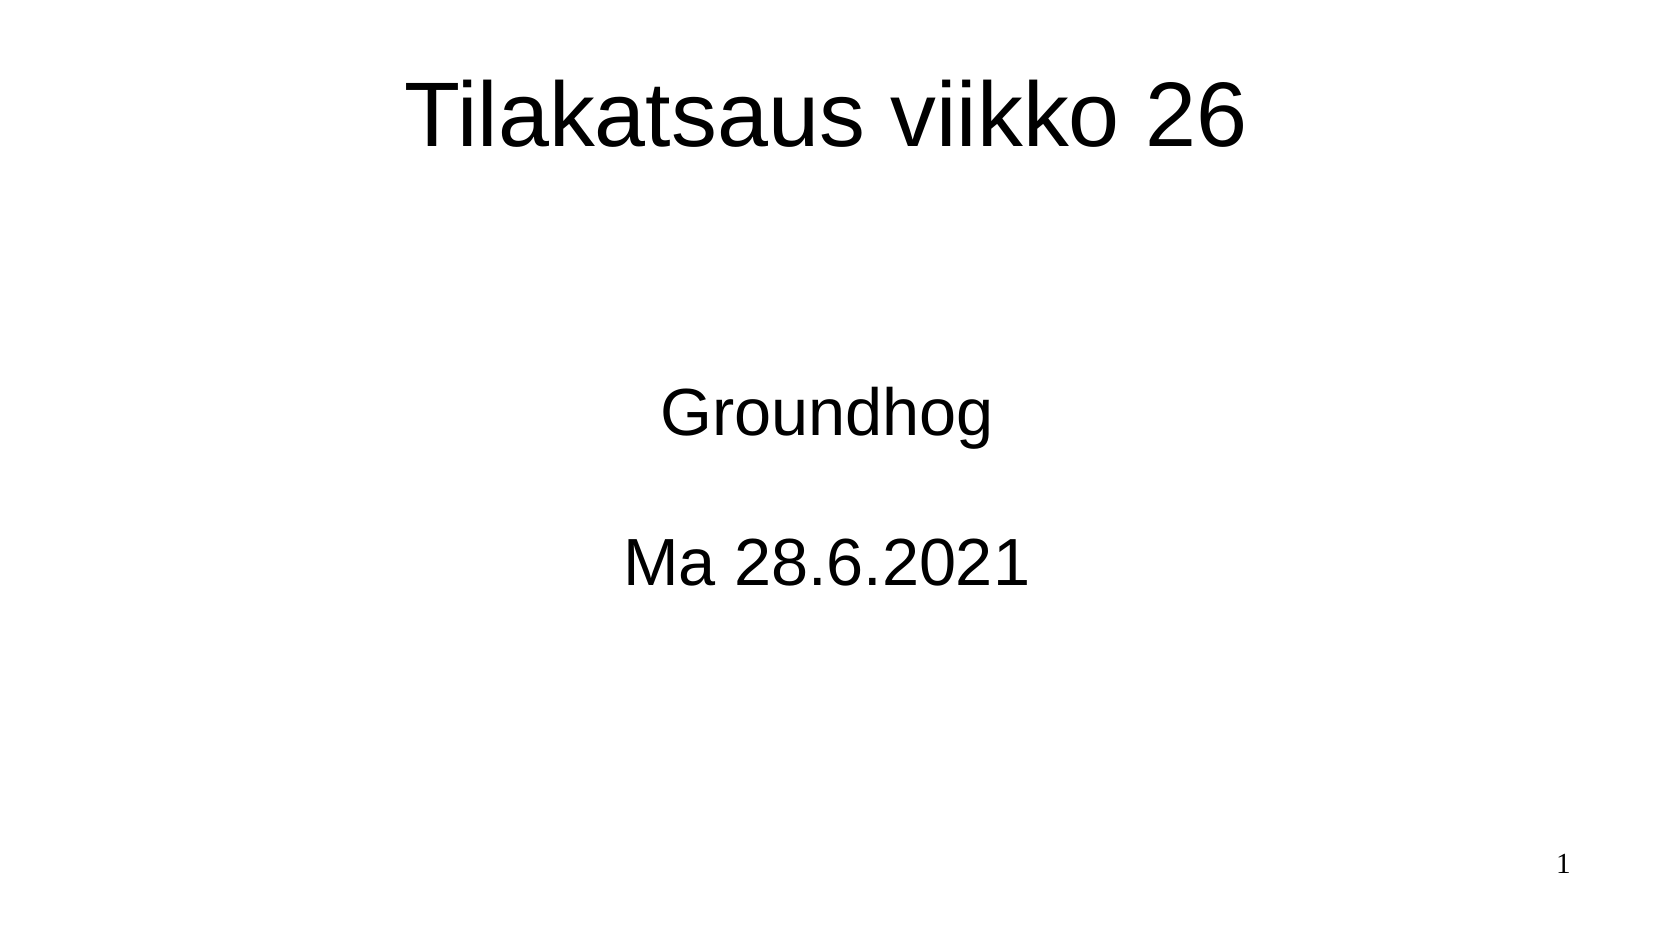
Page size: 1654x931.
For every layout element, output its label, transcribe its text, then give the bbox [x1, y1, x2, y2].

title Tilakatsaus viikko 26 [82, 37, 1571, 193]
subtitle Groundhog Ma 28.6.2021 [82, 217, 1571, 758]
